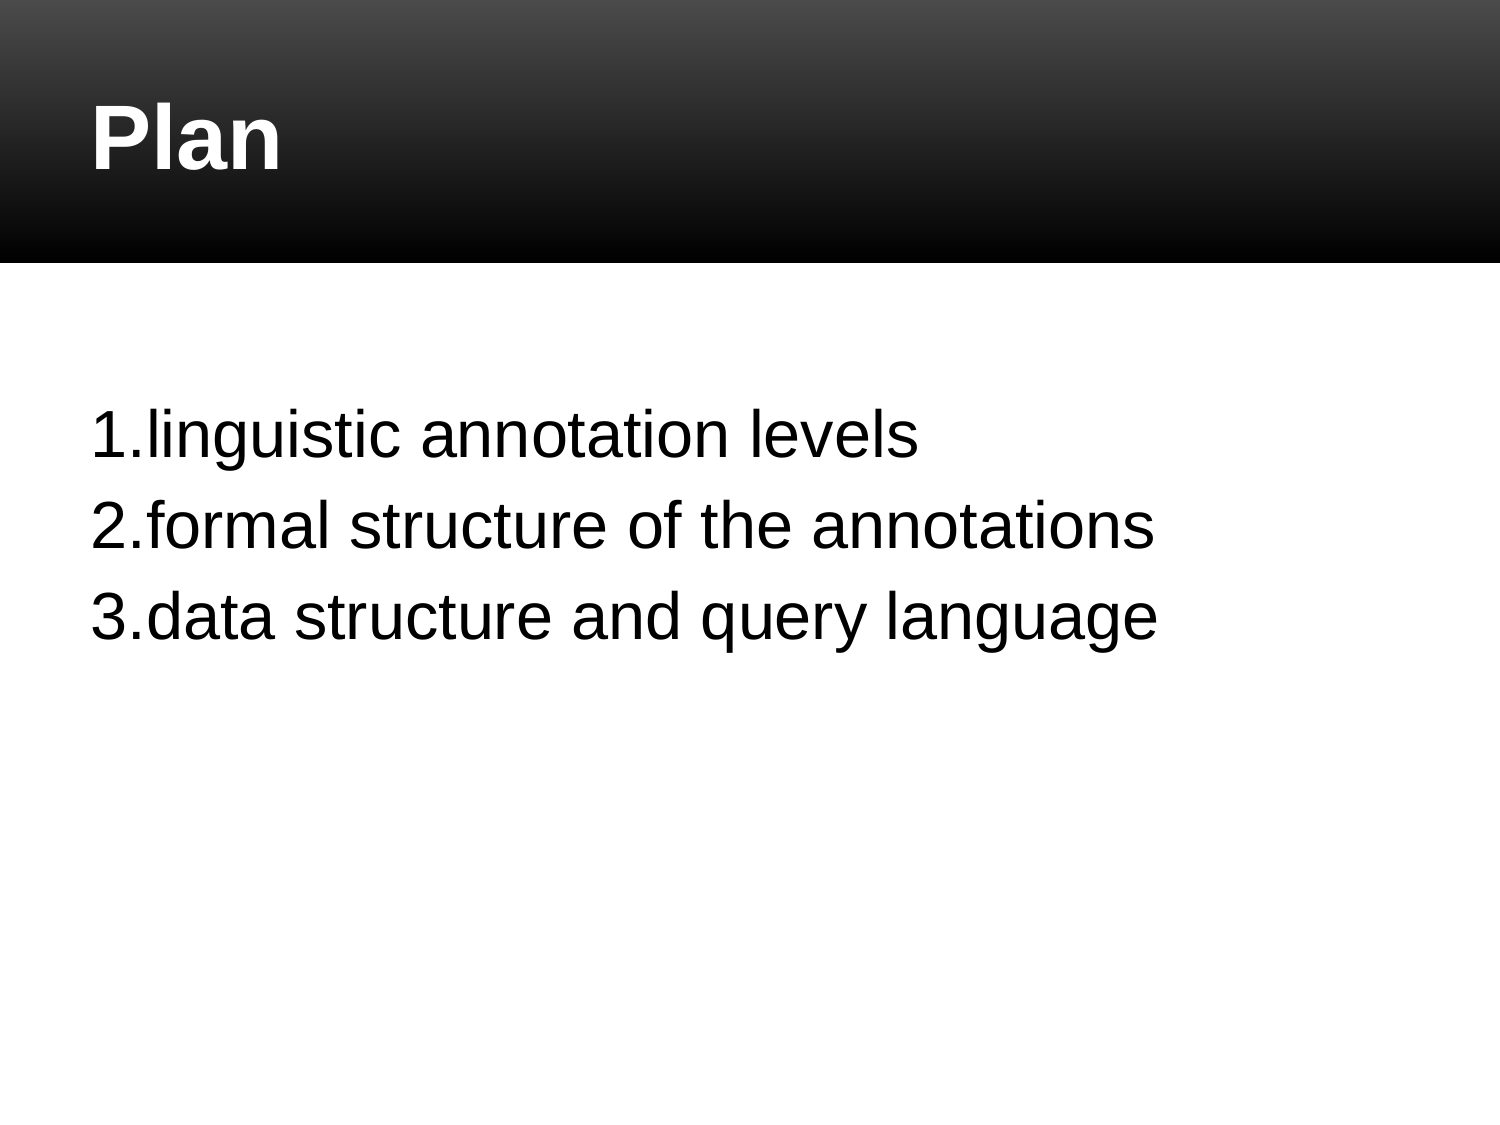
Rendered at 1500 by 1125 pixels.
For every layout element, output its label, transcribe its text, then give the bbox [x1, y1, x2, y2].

title Plan [75, 45, 1426, 233]
list linguistic annotation levels formal structure of the annotations data structure and query language [75, 389, 1426, 1006]
